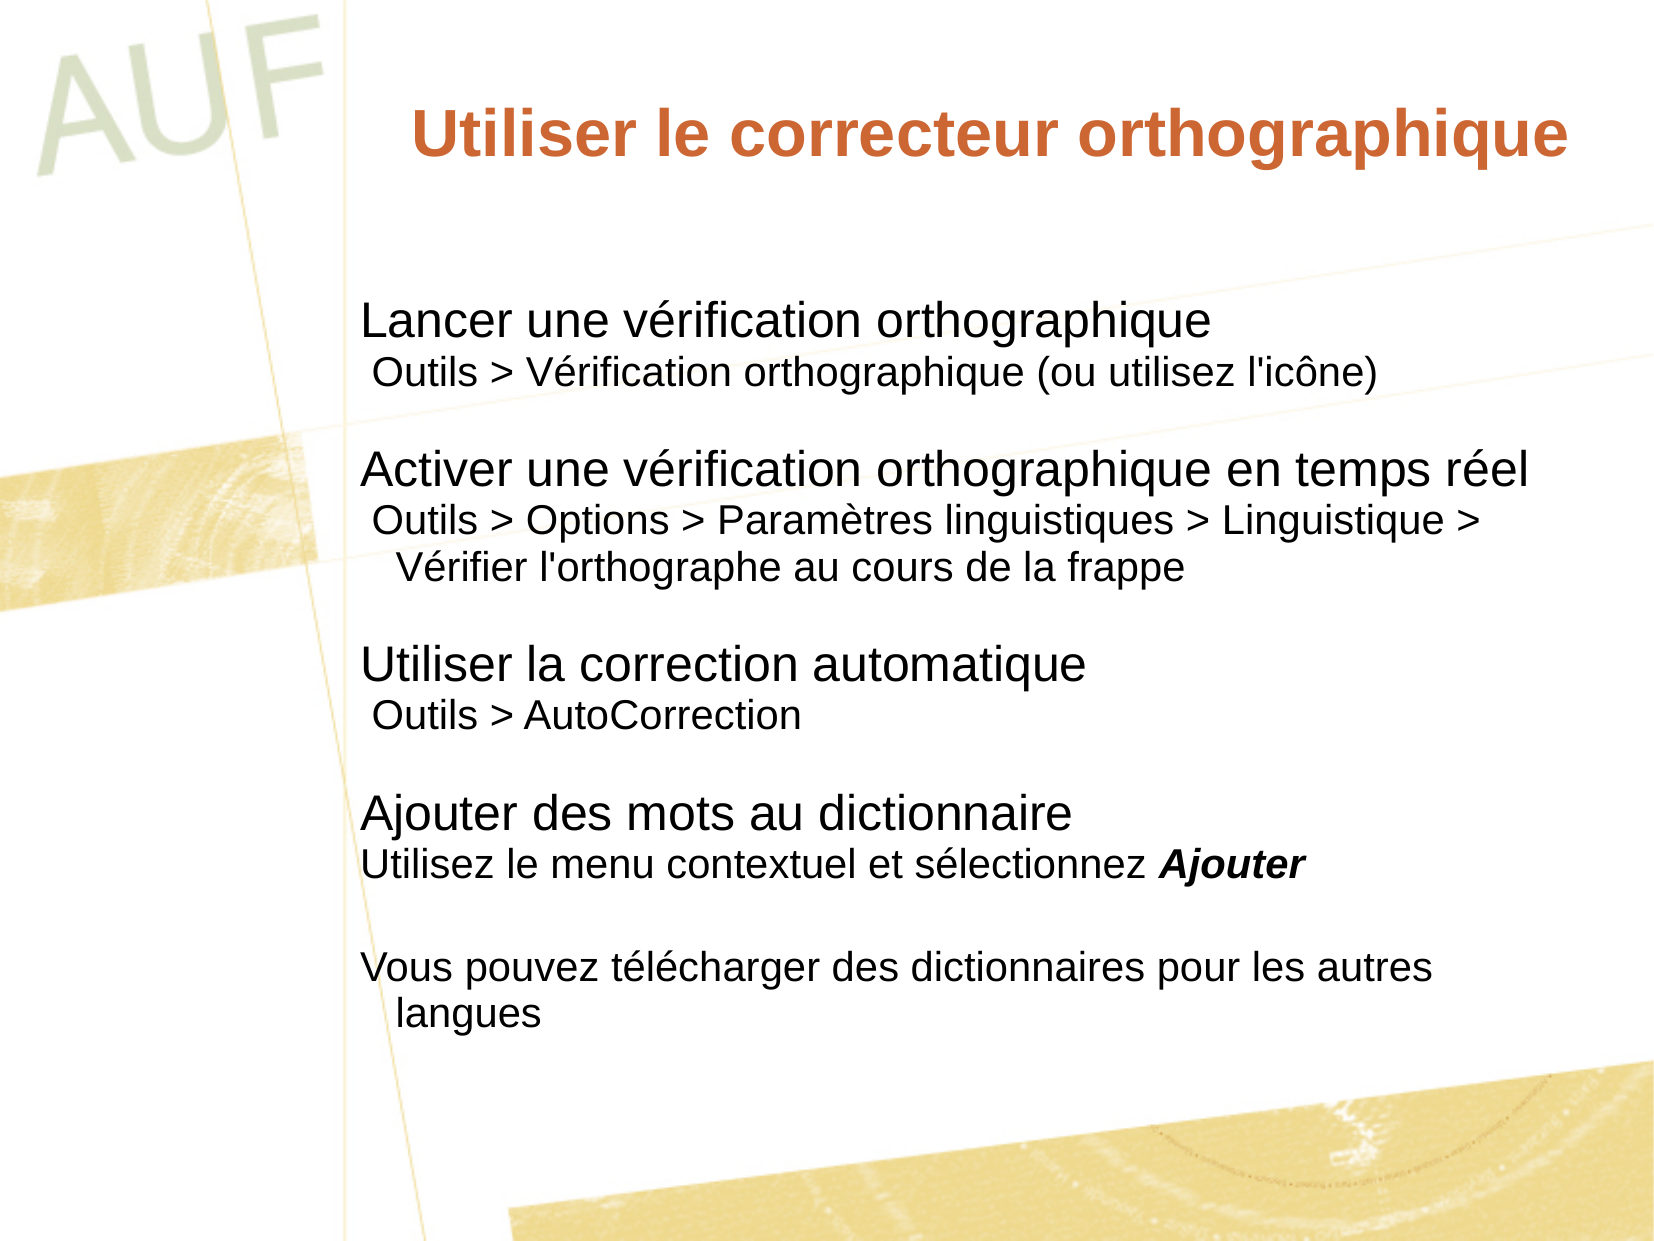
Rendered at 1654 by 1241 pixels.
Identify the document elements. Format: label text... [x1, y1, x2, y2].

subtitle Lancer une vérification orthographique Outils > Vérification orthographique (ou utilisez l'icône) Activer une vérification orthographique en temps réel Outils > Options > Paramètres linguistiques > Linguistique > Vérifier l'orthographe au cours de la frappe Utiliser la correction automatique Outils > AutoCorrection Ajouter des mots au dictionnaire Utilisez le menu contextuel et sélectionnez Ajouter Vous pouvez télécharger des dictionnaires pour les autres langues [324, 236, 1571, 1093]
picture [0, 0, 1654, 1241]
title Utiliser le correcteur orthographique [324, 59, 1571, 207]
